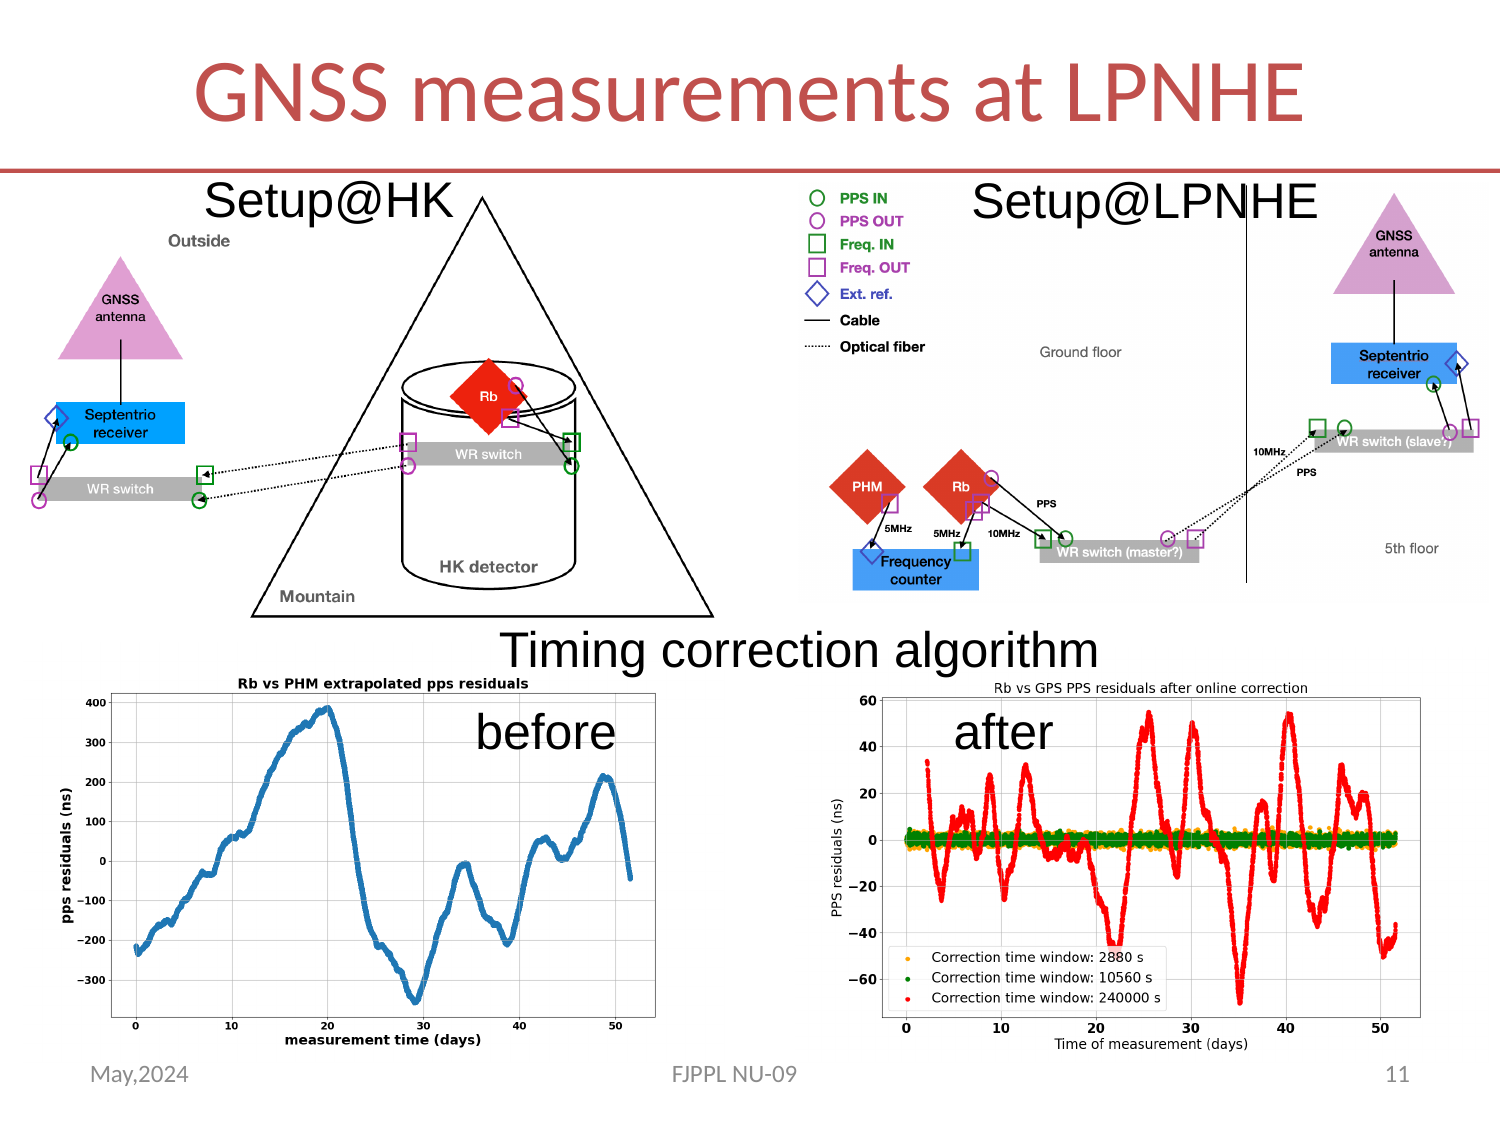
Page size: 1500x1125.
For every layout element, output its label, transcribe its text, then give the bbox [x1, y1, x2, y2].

text_box Setup@LPNHE [956, 165, 1334, 236]
text_box May,2024 [74, 1063, 425, 1103]
picture [23, 642, 725, 1063]
text_box FJPPL NU-09 [464, 1042, 1005, 1103]
text_box GNSS measurements at LPNHE [0, 29, 1500, 141]
picture [795, 647, 1489, 1063]
text_box Setup@HK [188, 165, 470, 236]
picture [798, 182, 1489, 603]
text_box Timing correction algorithm [484, 614, 1115, 686]
text_box <number> [1074, 1063, 1425, 1103]
text_box after [938, 696, 1069, 768]
picture [11, 183, 721, 626]
text_box before [460, 696, 633, 768]
